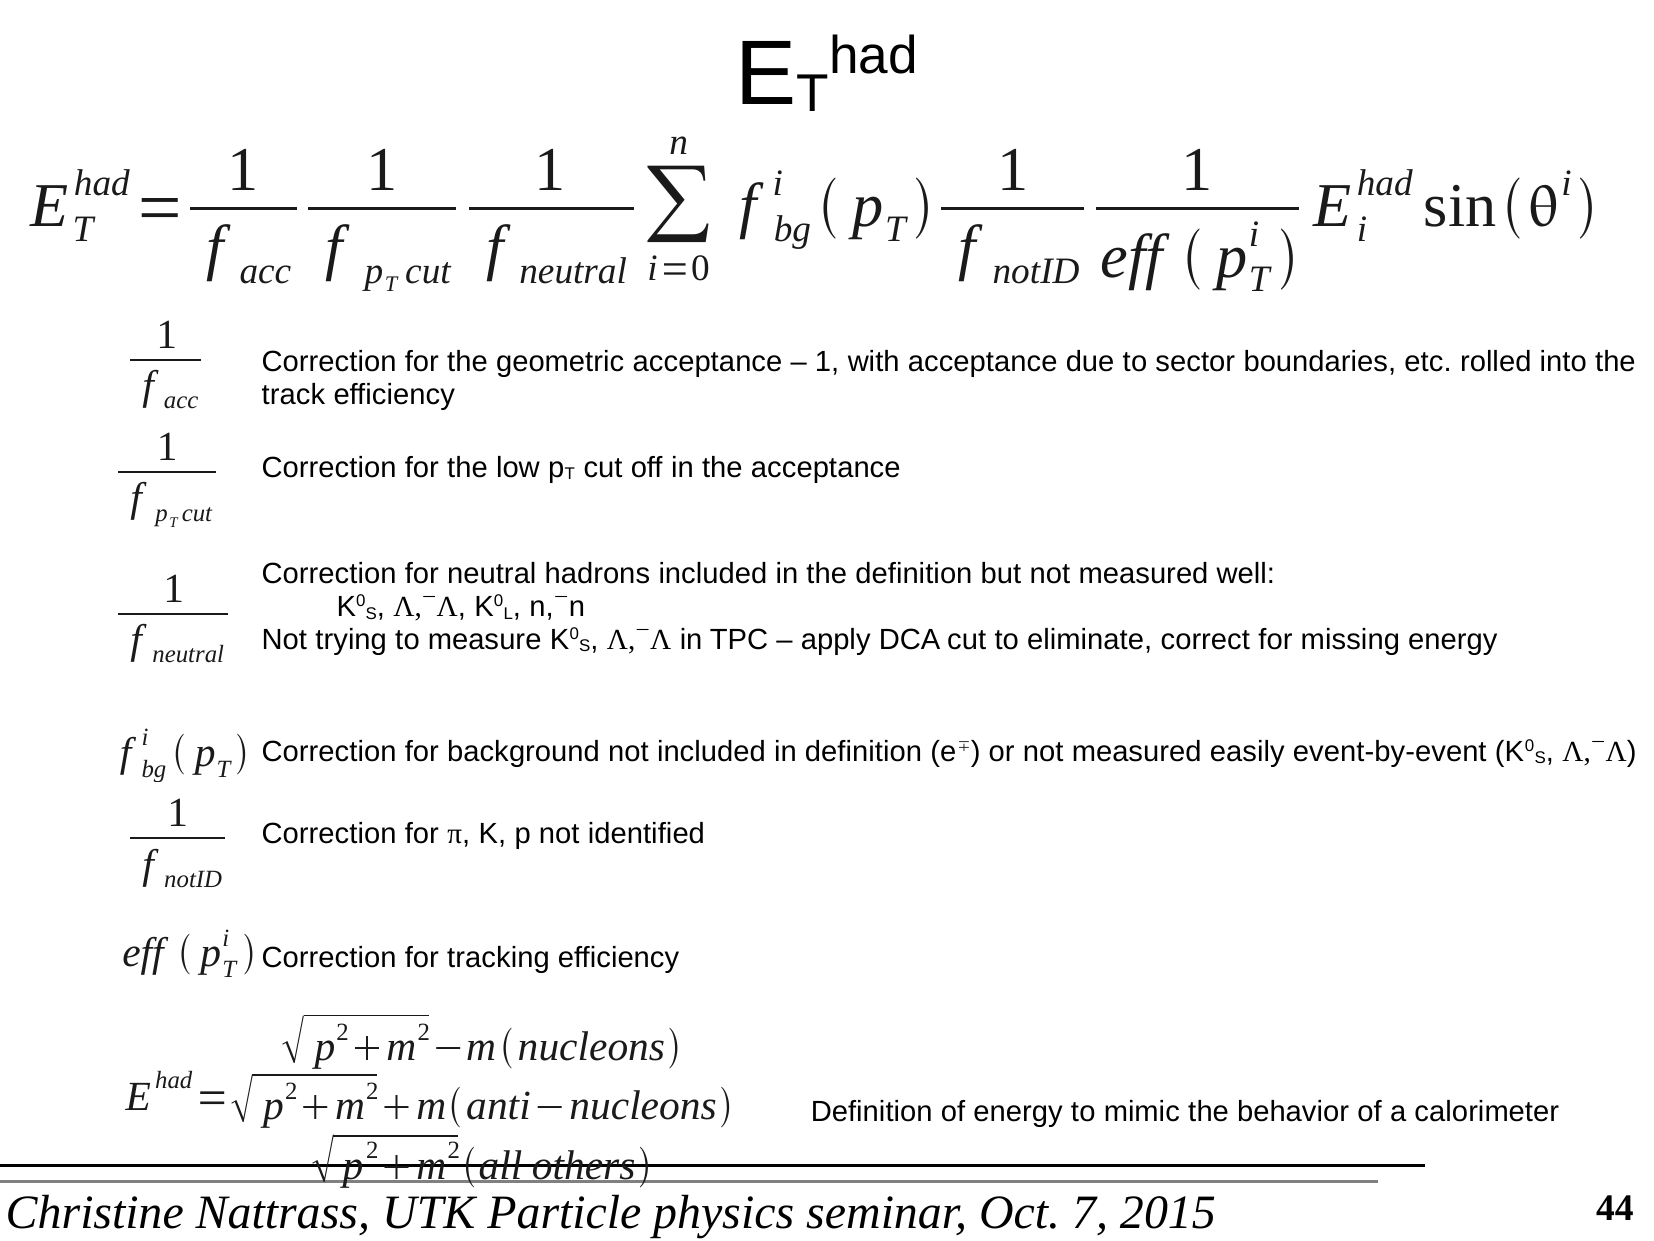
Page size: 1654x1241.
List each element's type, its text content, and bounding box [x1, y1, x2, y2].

text_box Correction for tracking efficiency [246, 933, 997, 982]
title EThad [82, 0, 1571, 121]
chart [19, 121, 1602, 301]
text_box Correction for the geometric acceptance – 1, with acceptance due to sector boundaries, etc. rolled into the track efficiency [246, 337, 1654, 418]
chart [110, 422, 225, 531]
text_box Correction for neutral hadrons included in the definition but not measured well: K0S, Λ,`Λ, K0L, n,`n Not trying to measure K0S, Λ,`Λ in TPC – apply DCA cut to eliminate, correct for missing energy [246, 550, 1636, 689]
text_box Correction for π, K, p not identified [246, 809, 997, 858]
chart [116, 1013, 739, 1191]
text_box Definition of energy to mimic the behavior of a calorimeter [796, 1087, 1613, 1136]
text_box Correction for background not included in definition (e∓) or not measured easily event-by-event (K0S, Λ,`Λ) [246, 727, 1654, 788]
chart [121, 788, 234, 893]
chart [104, 724, 256, 782]
chart [110, 564, 237, 669]
text_box Correction for the low pT cut off in the acceptance [246, 443, 1147, 501]
chart [121, 310, 210, 415]
chart [116, 924, 261, 983]
